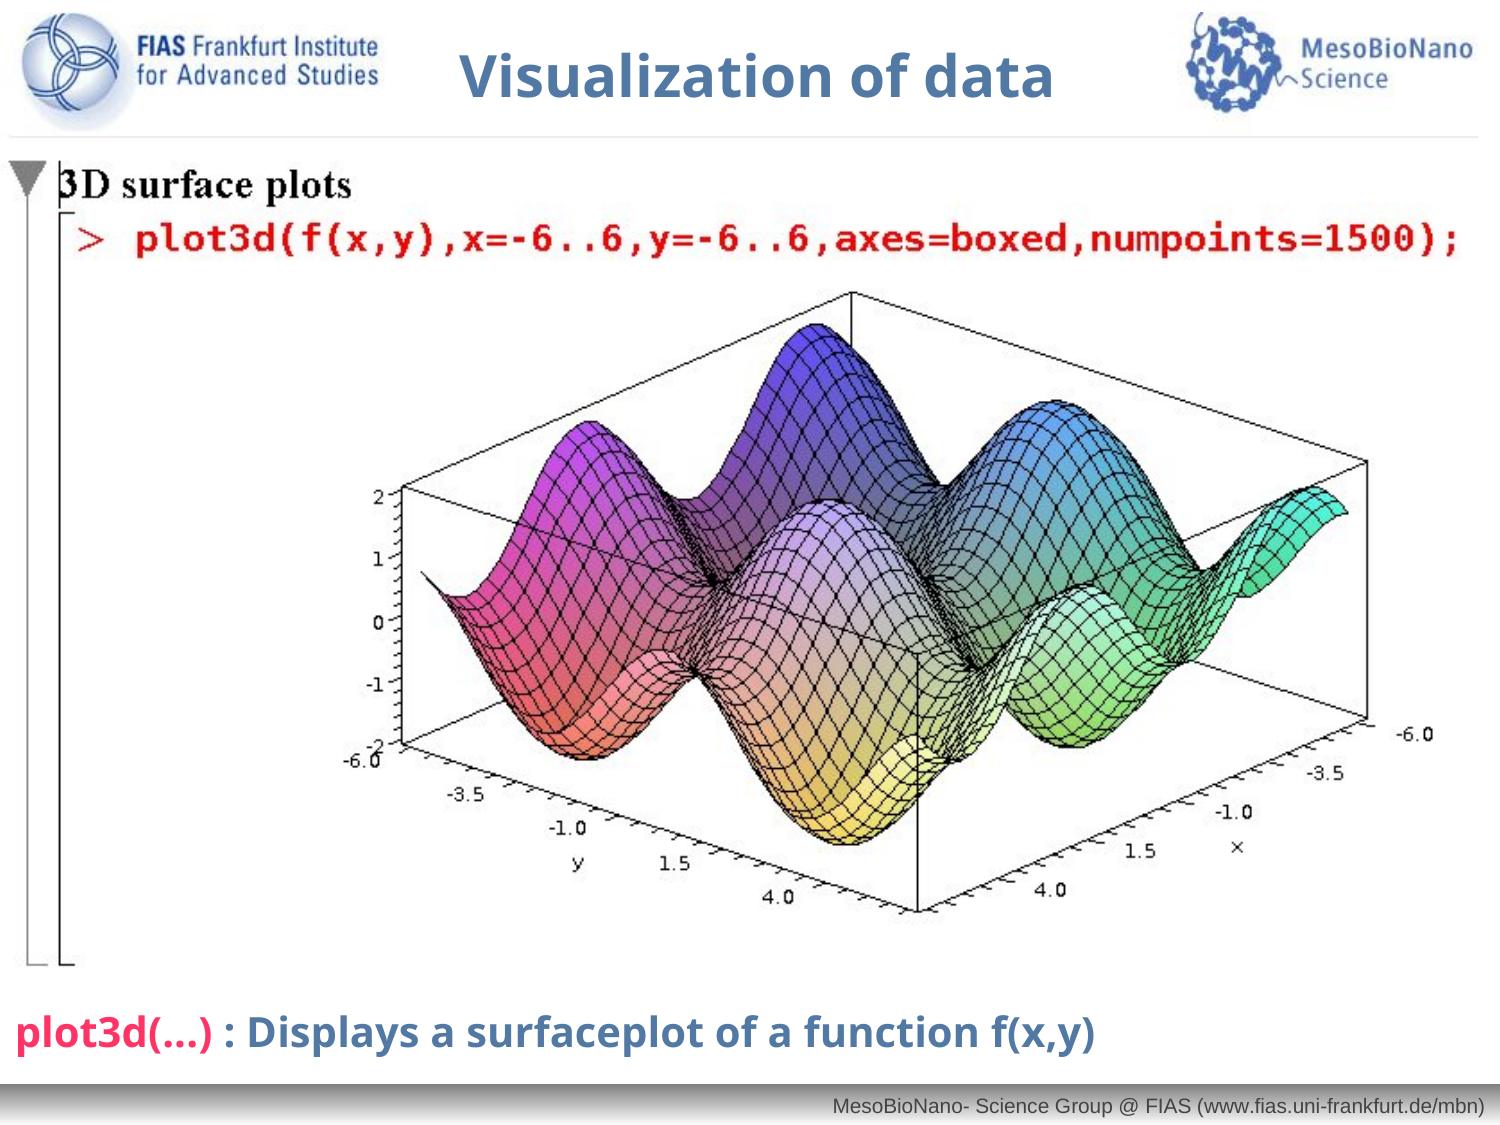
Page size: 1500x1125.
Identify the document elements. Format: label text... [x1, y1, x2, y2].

title Visualization of data [0, 0, 1499, 147]
text_box plot3d(...) : Displays a surfaceplot of a function f(x,y) [0, 998, 1500, 1063]
picture [0, 147, 1500, 975]
